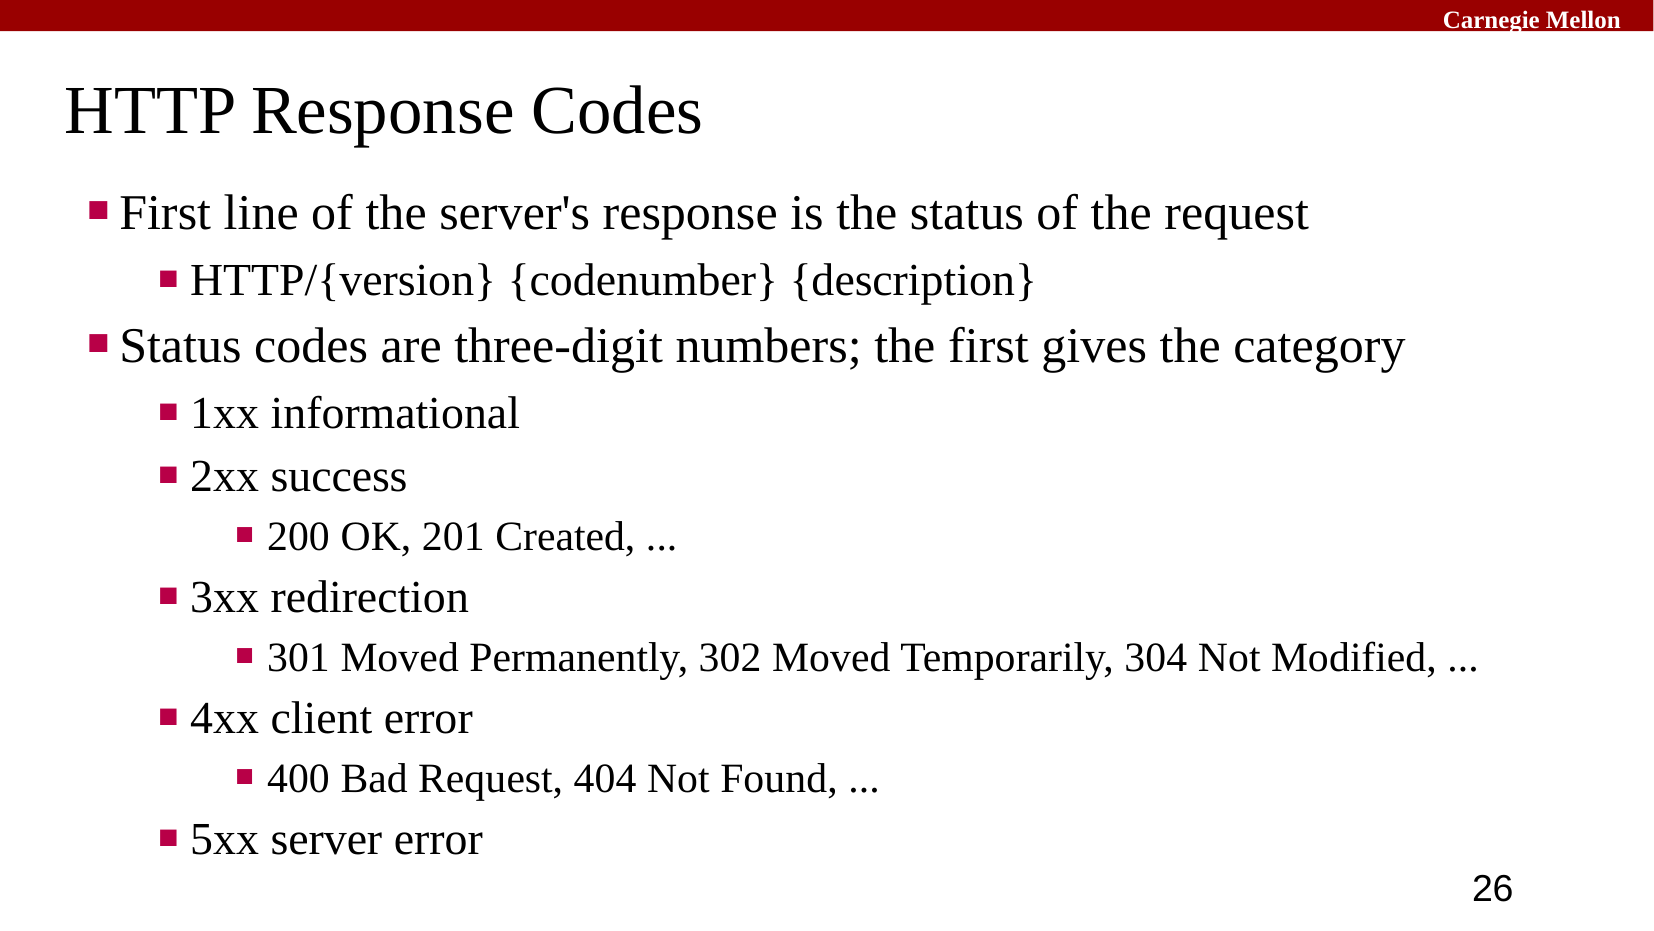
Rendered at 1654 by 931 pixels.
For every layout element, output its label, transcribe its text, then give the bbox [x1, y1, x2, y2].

list First line of the server's response is the status of the request HTTP/{version} {codenumber} {description} Status codes are three-digit numbers; the first gives the category 1xx informational 2xx success 200 OK, 201 Created, ... 3xx redirection 301 Moved Permanently, 302 Moved Temporarily, 304 Not Modified, ... 4xx client error 400 Bad Request, 404 Not Found, ... 5xx server error [71, 184, 1576, 901]
title HTTP Response Codes [64, 58, 1576, 163]
